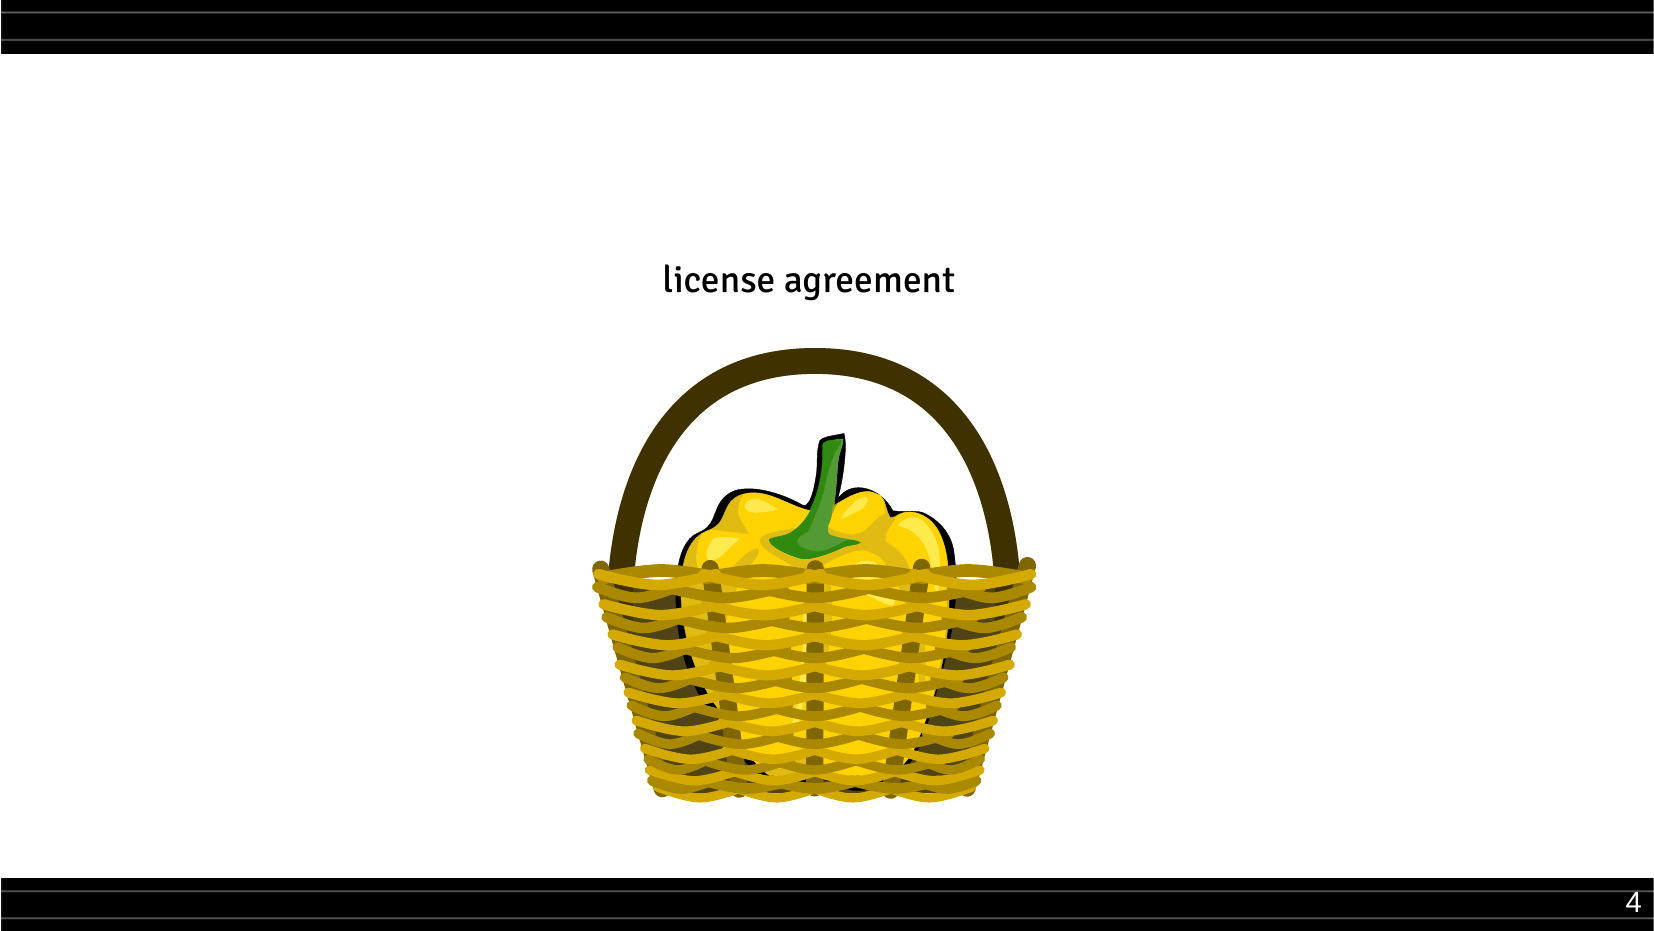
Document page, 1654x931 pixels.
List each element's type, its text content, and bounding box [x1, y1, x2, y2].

text_box license agreement [602, 250, 1016, 316]
picture [1, 878, 1654, 931]
picture [1, 0, 1654, 54]
picture [564, 318, 1063, 805]
